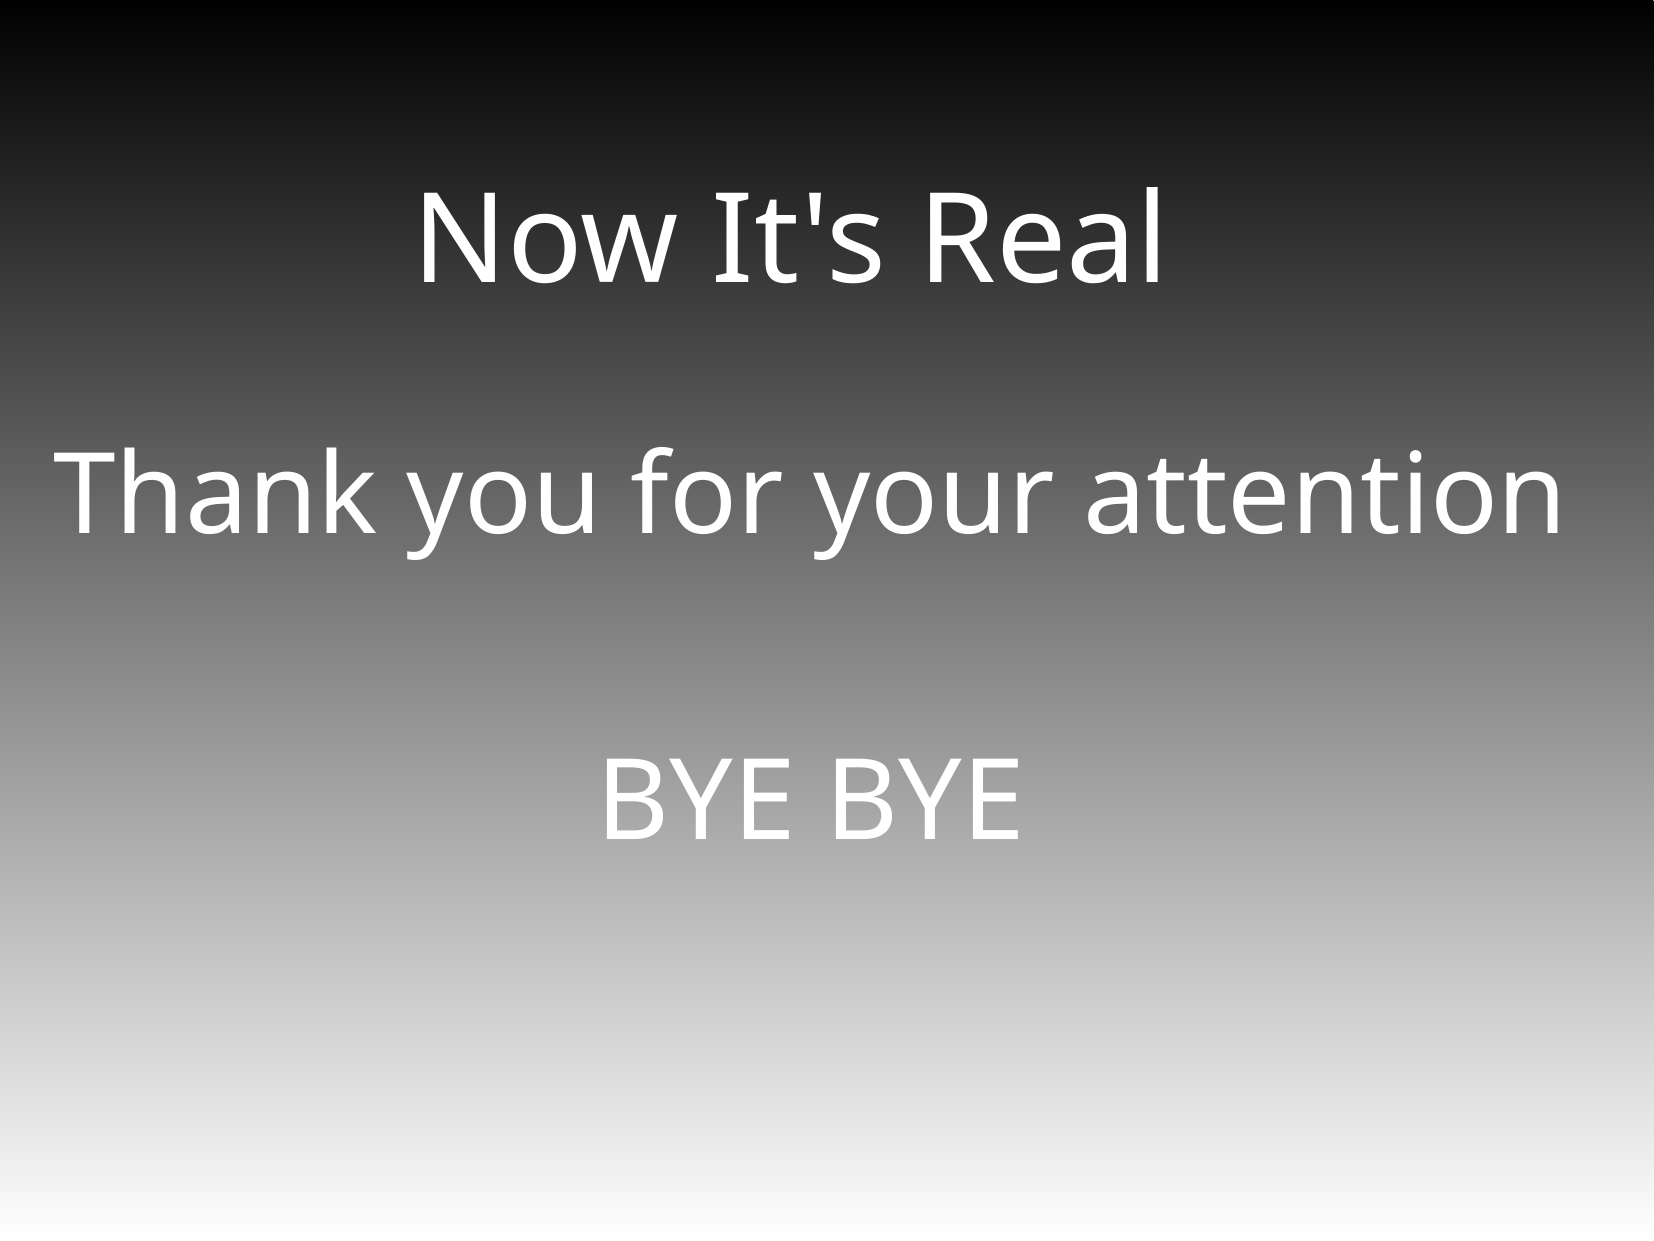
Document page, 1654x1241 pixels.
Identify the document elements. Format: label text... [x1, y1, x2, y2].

title Thank you for your attention BYE BYE [29, 369, 1593, 916]
text_box Now It's Real [398, 141, 1241, 296]
